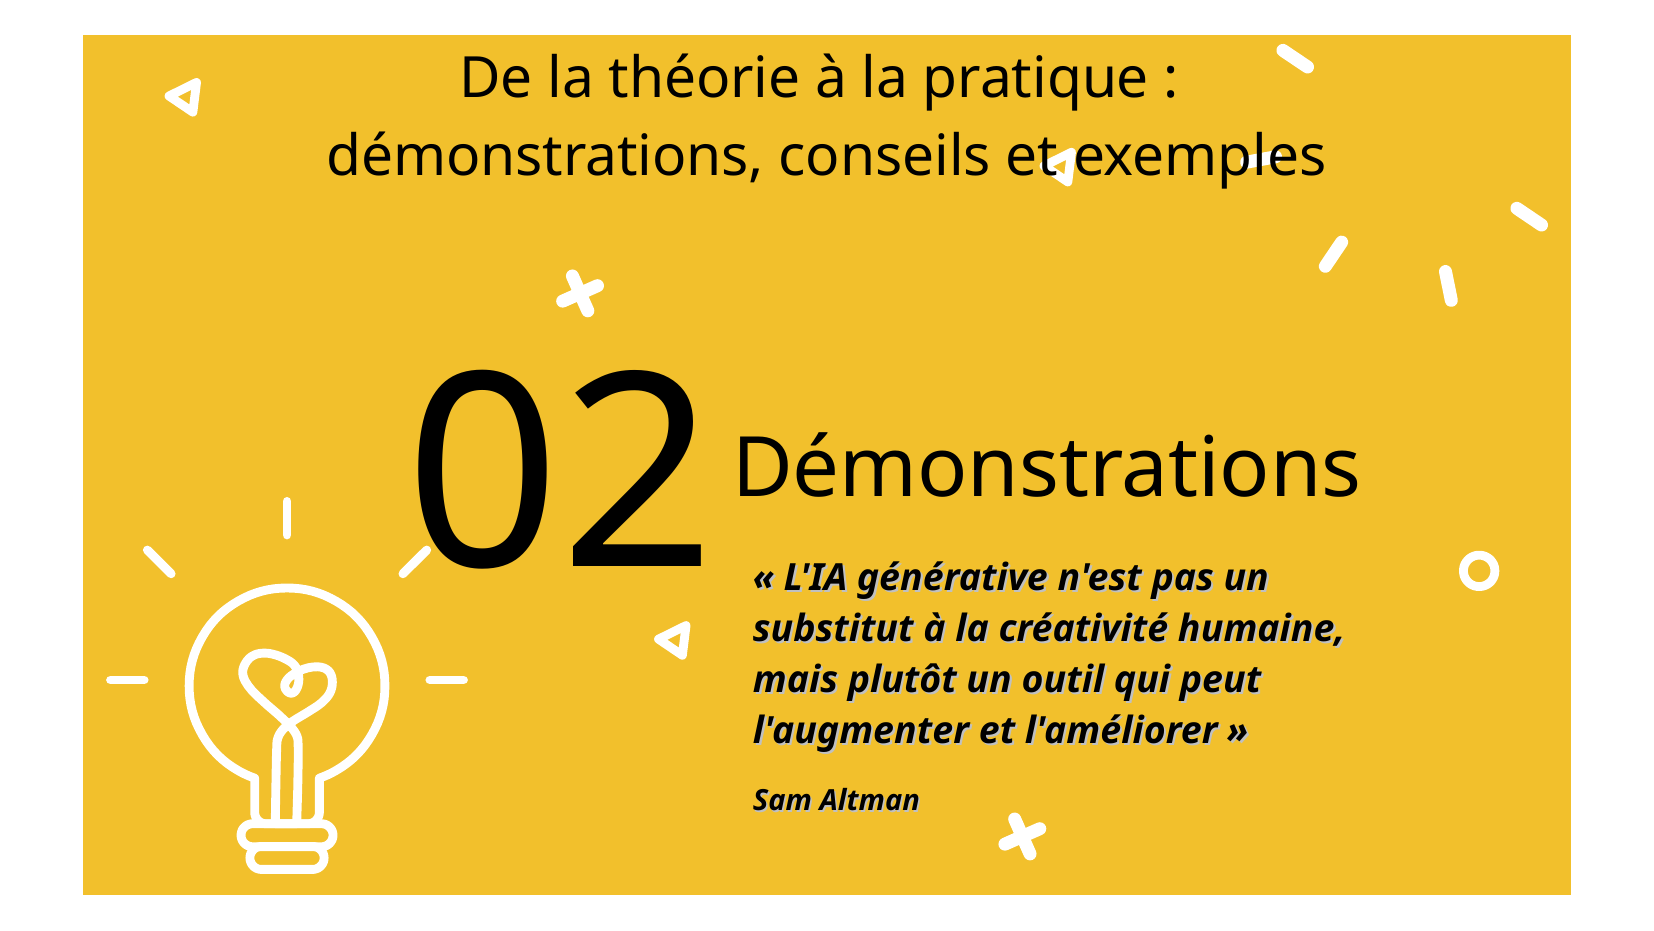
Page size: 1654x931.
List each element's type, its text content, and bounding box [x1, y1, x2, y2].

title De la théorie à la pratique : démonstrations, conseils et exemples [82, 37, 1571, 193]
text_box « L'IA générative n'est pas un substitut à la créativité humaine, mais plutôt un outil qui peut l'augmenter et l'améliorer » Sam Altman [738, 543, 1447, 827]
subtitle Démonstrations [751, 407, 1441, 543]
title 02 [405, 276, 751, 646]
